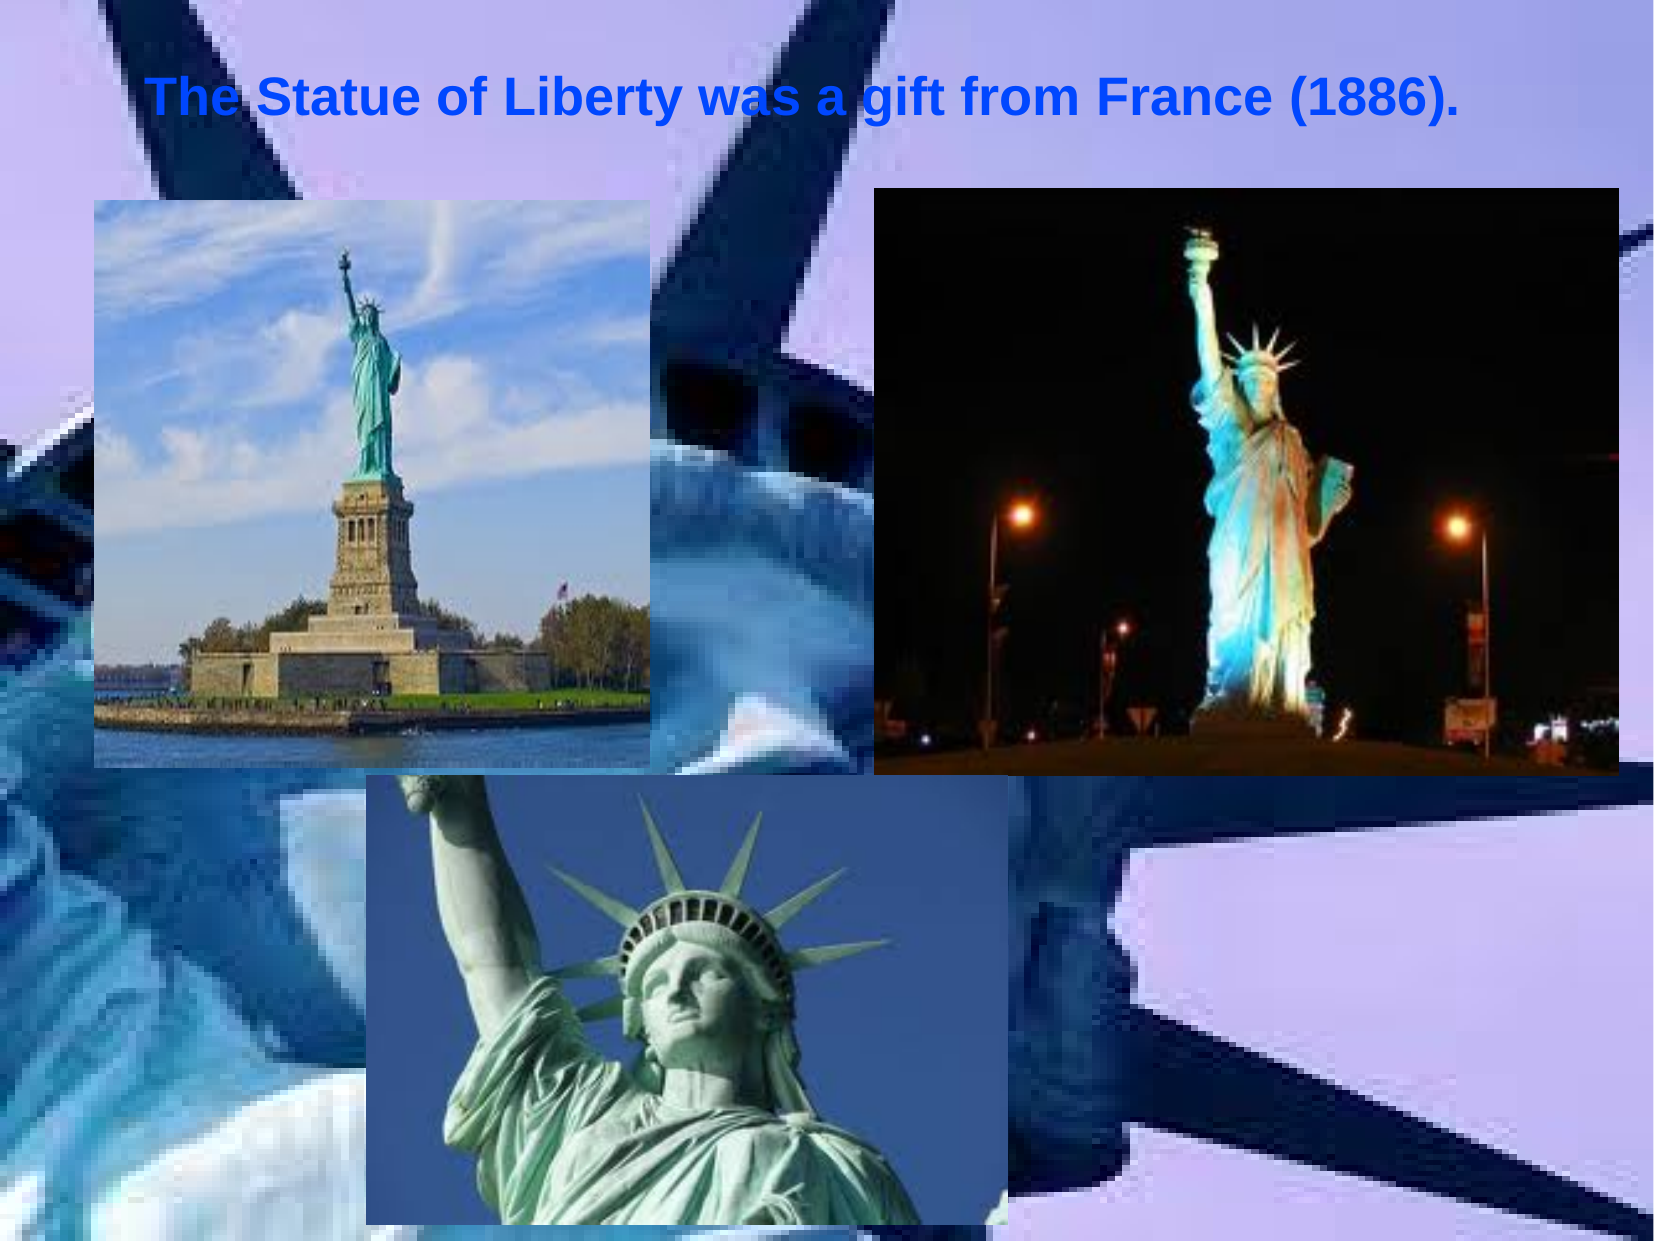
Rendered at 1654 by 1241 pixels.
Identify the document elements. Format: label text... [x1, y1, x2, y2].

picture [0, 0, 1654, 1241]
text_box The Statue of Liberty was a gift from France (1886). [129, 59, 1548, 136]
